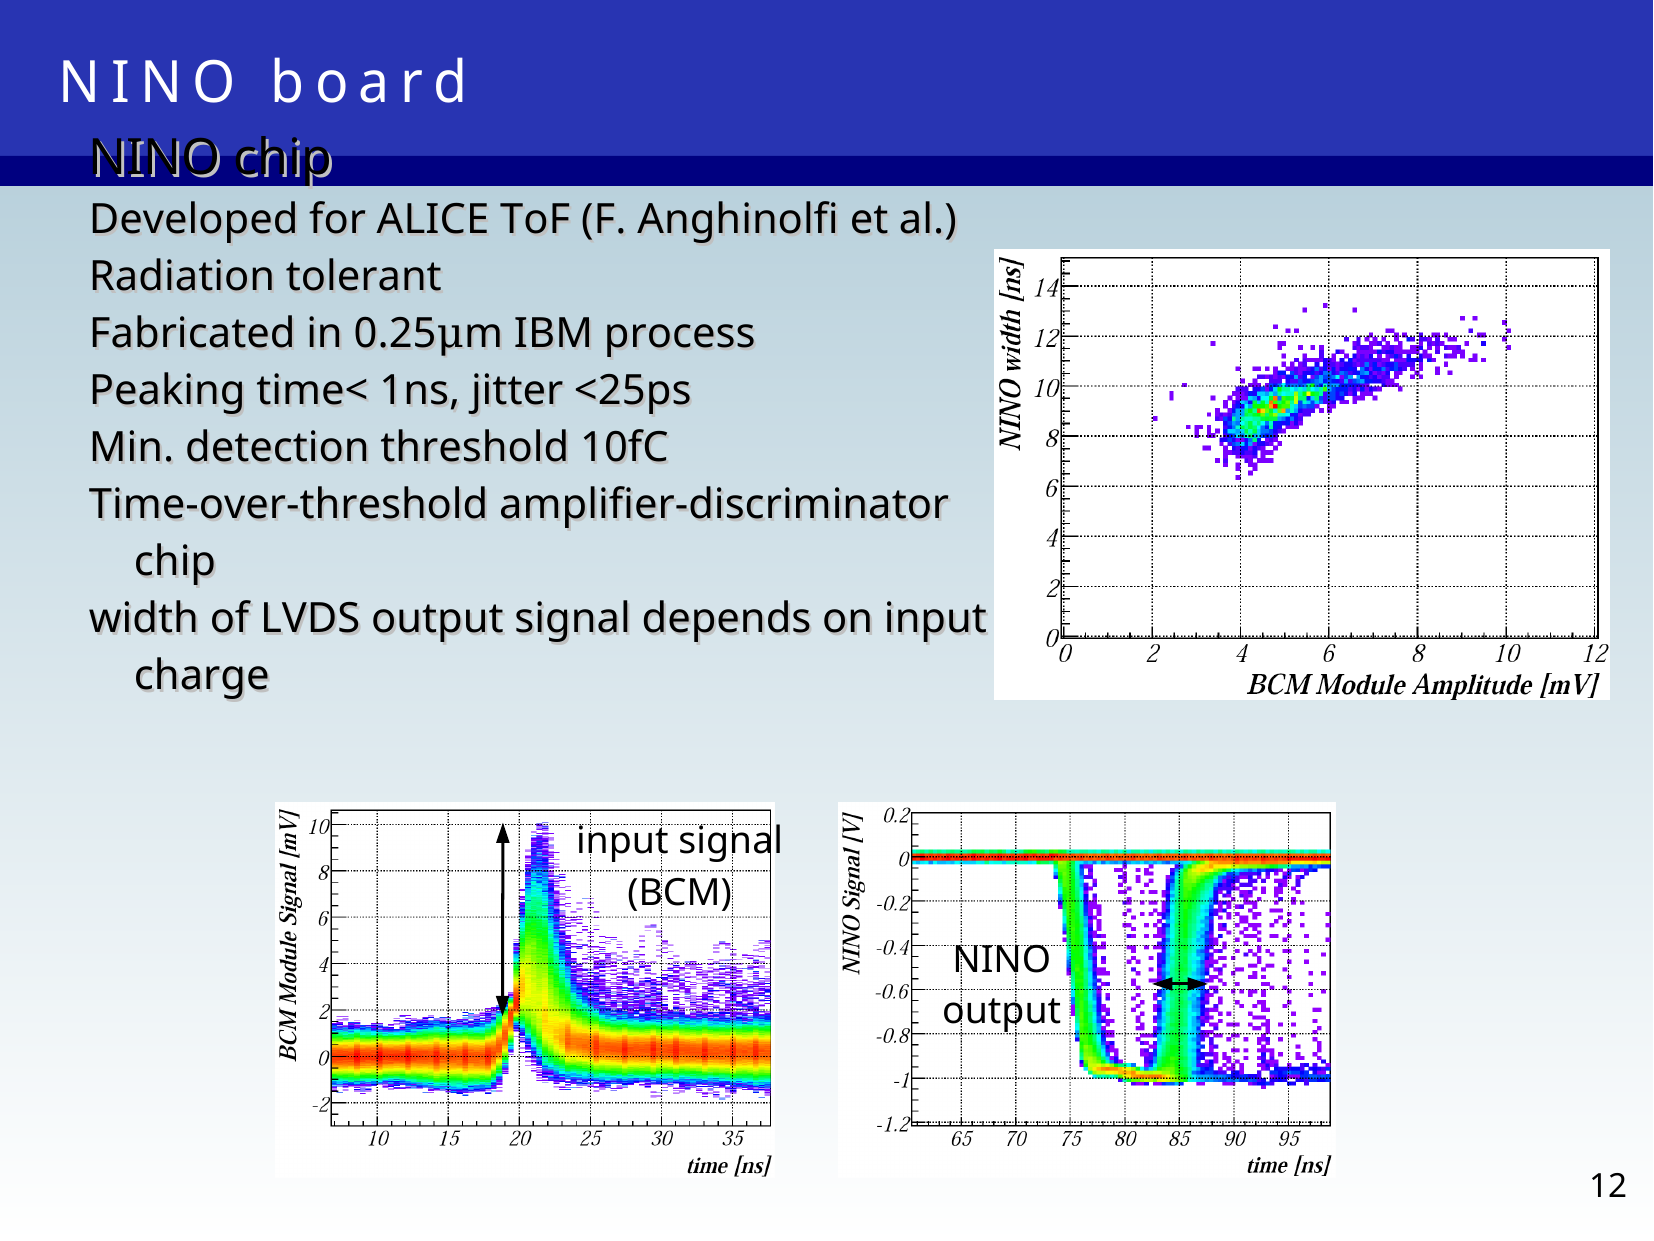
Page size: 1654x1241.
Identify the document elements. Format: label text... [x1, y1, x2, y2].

picture [838, 802, 1336, 1178]
picture [275, 802, 775, 1178]
text_box NINO output [927, 924, 1066, 1031]
title NINO board [58, 5, 1613, 155]
subtitle NINO chip Developed for ALICE ToF (F. Anghinolfi et al.) Radiation tolerant Fabricated in 0.25μm IBM process Peaking time< 1ns, jitter <25ps Min. detection threshold 10fC Time-over-threshold amplifier-discriminator chip width of LVDS output signal depends on input charge [51, 211, 989, 732]
picture [994, 249, 1610, 700]
title NINO board [192, 145, 212, 155]
text_box input signal (BCM) [561, 806, 784, 912]
